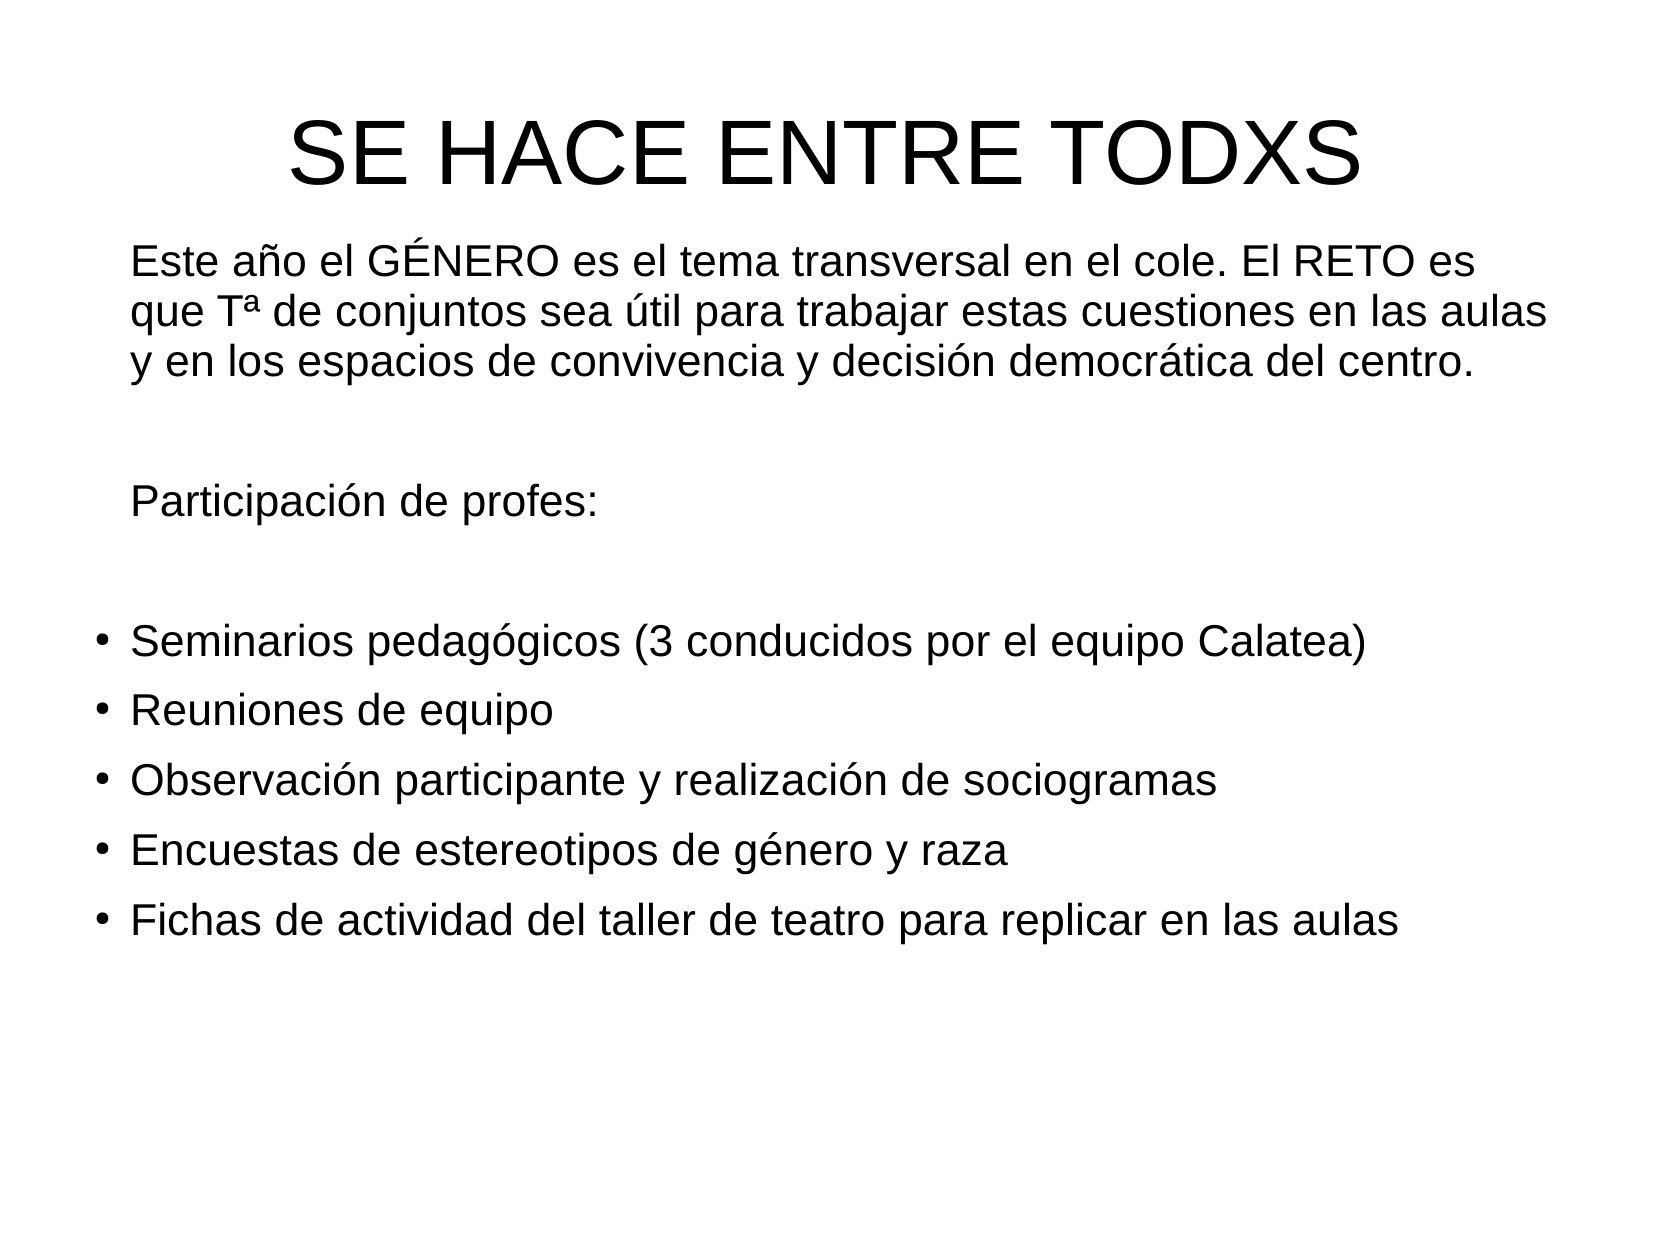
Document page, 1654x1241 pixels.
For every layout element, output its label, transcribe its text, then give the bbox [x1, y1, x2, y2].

title SE HACE ENTRE TODXS [82, 49, 1571, 236]
list Este año el GÉNERO es el tema transversal en el cole. El RETO es que Tª de conjuntos sea útil para trabajar estas cuestiones en las aulas y en los espacios de convivencia y decisión democrática del centro. Participación de profes: Seminarios pedagógicos (3 conducidos por el equipo Calatea) Reuniones de equipo Observación participante y realización de sociogramas Encuestas de estereotipos de género y raza Fichas de actividad del taller de teatro para replicar en las aulas [82, 236, 1571, 956]
